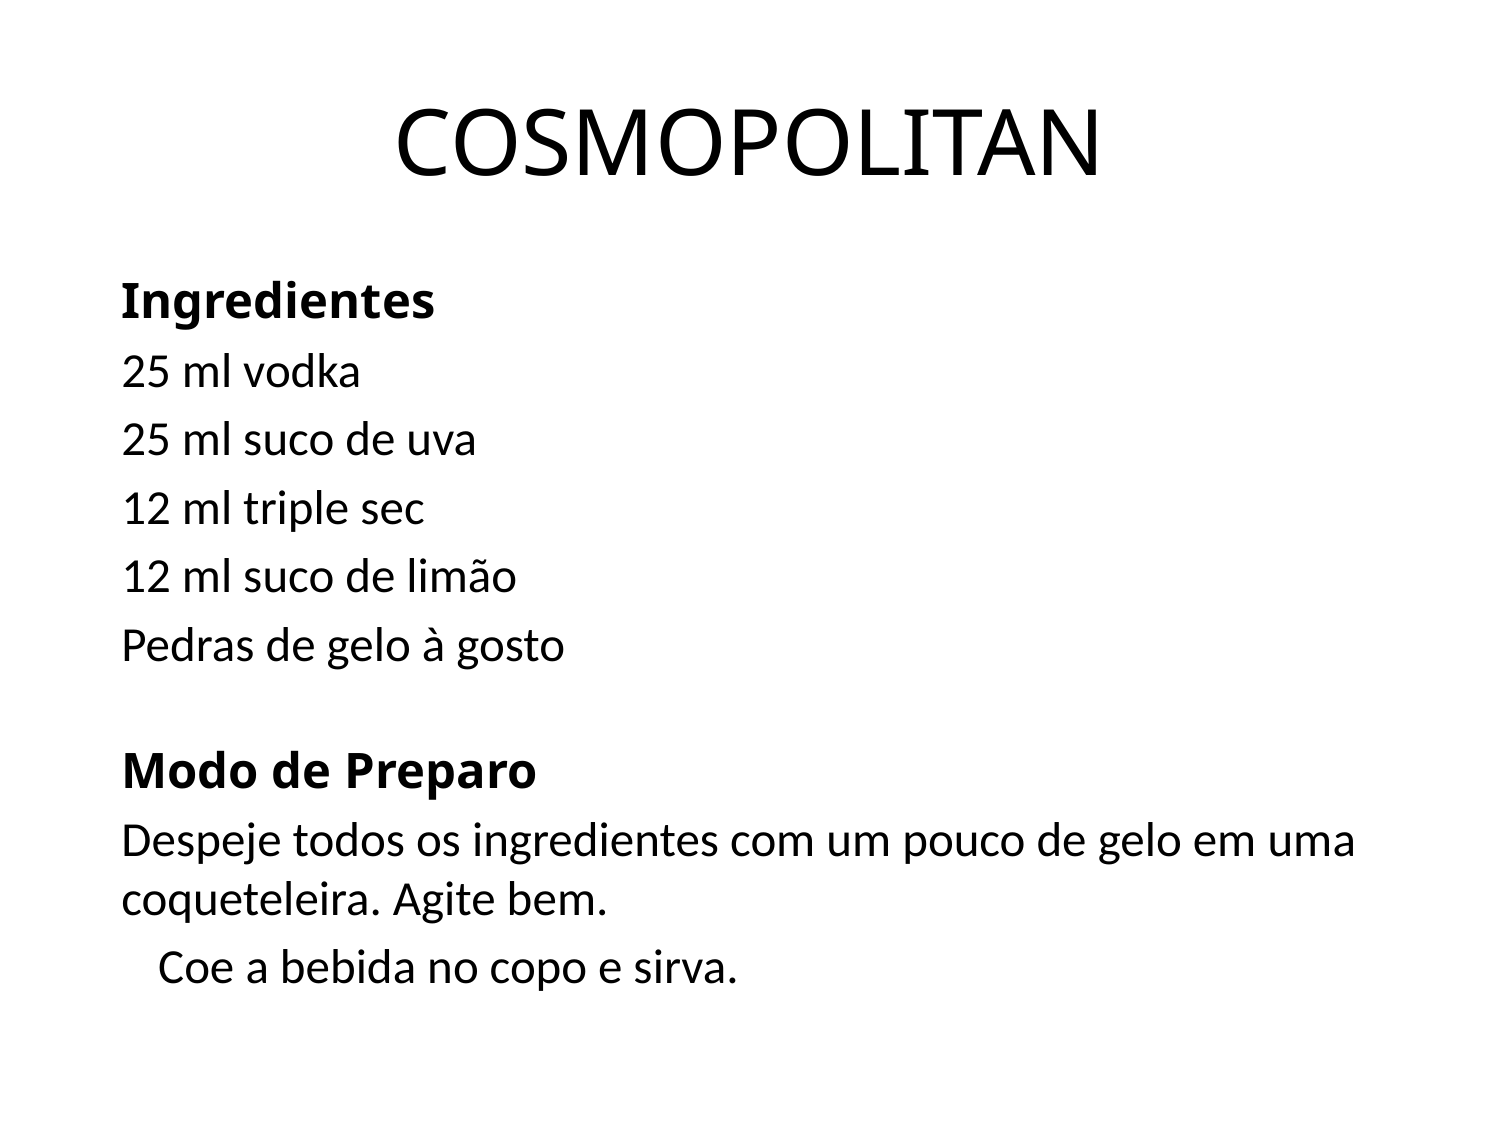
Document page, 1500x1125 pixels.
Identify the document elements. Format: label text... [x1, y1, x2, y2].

title COSMOPOLITAN [75, 45, 1425, 233]
list Ingredientes 25 ml vodka 25 ml suco de uva 12 ml triple sec 12 ml suco de limão Pedras de gelo à gosto Modo de Preparo Despeje todos os ingredientes com um pouco de gelo em uma coqueteleira. Agite bem. Coe a bebida no copo e sirva. [75, 262, 1425, 1005]
